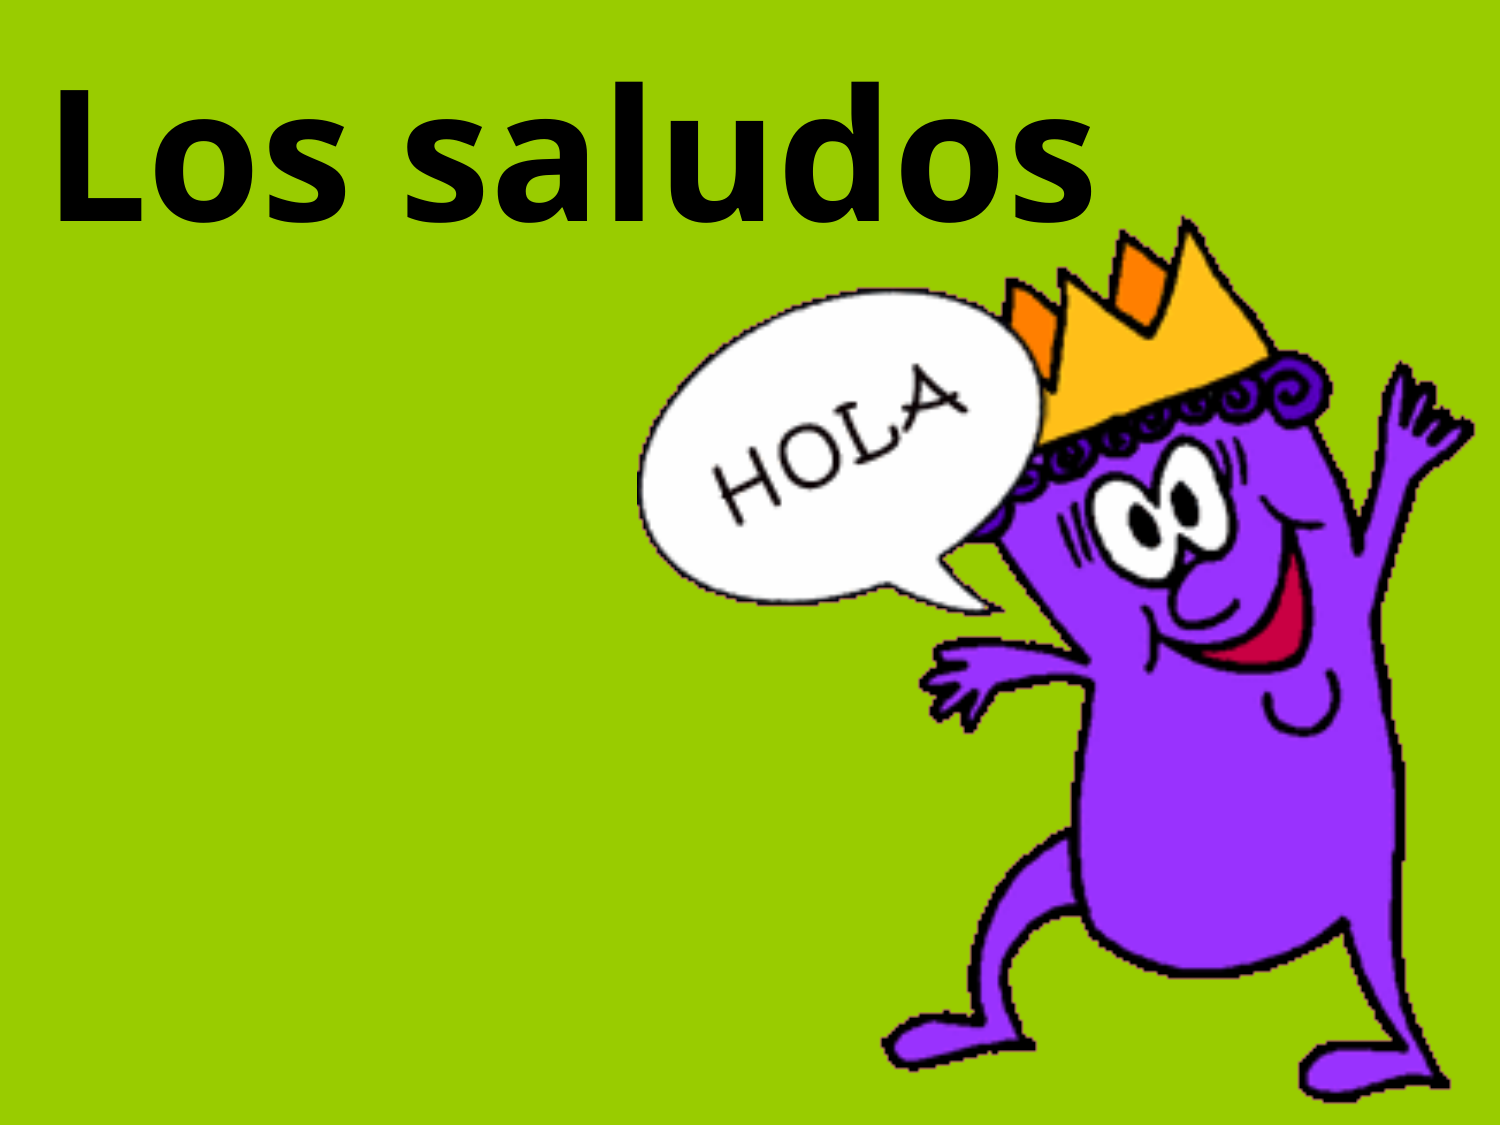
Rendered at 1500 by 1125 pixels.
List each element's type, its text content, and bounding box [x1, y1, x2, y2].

text_box Los saludos [29, 30, 1306, 267]
picture [637, 196, 1500, 1125]
